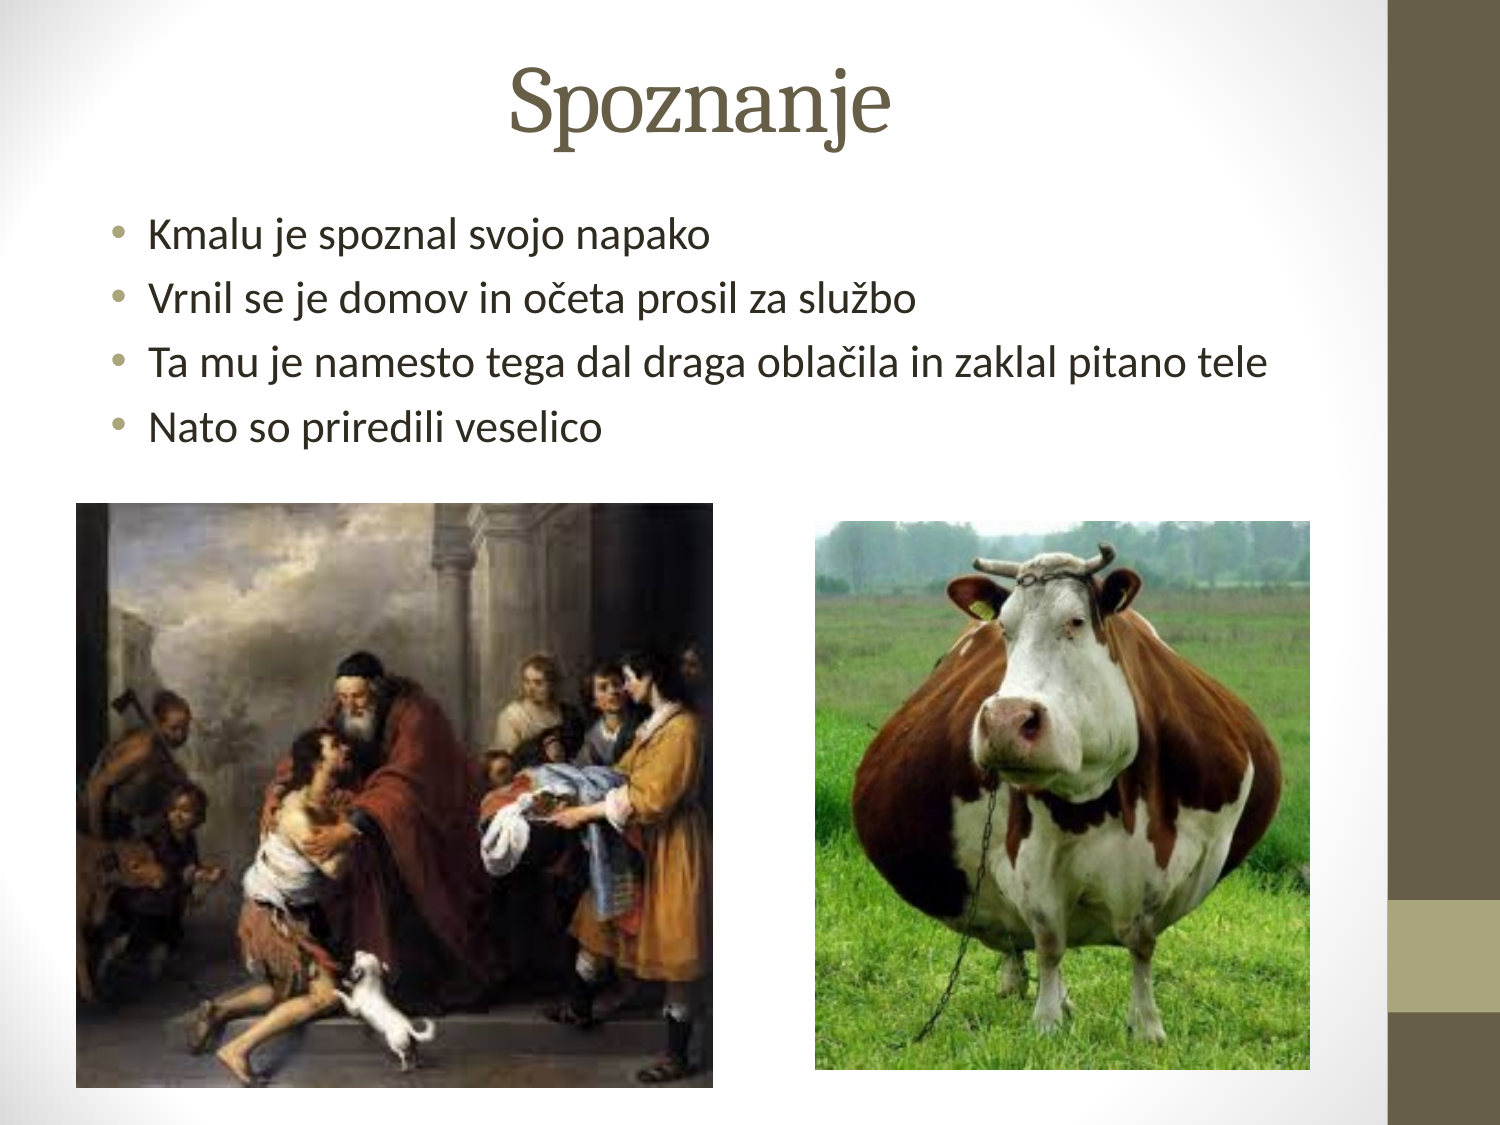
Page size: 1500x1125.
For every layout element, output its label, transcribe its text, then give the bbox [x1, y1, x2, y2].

list Kmalu je spoznal svojo napako Vrnil se je domov in očeta prosil za službo Ta mu je namesto tega dal draga oblačila in zaklal pitano tele Nato so priredili veselico [76, 196, 1327, 984]
title Spoznanje [76, 0, 1327, 188]
picture [0, 0, 1387, 1125]
